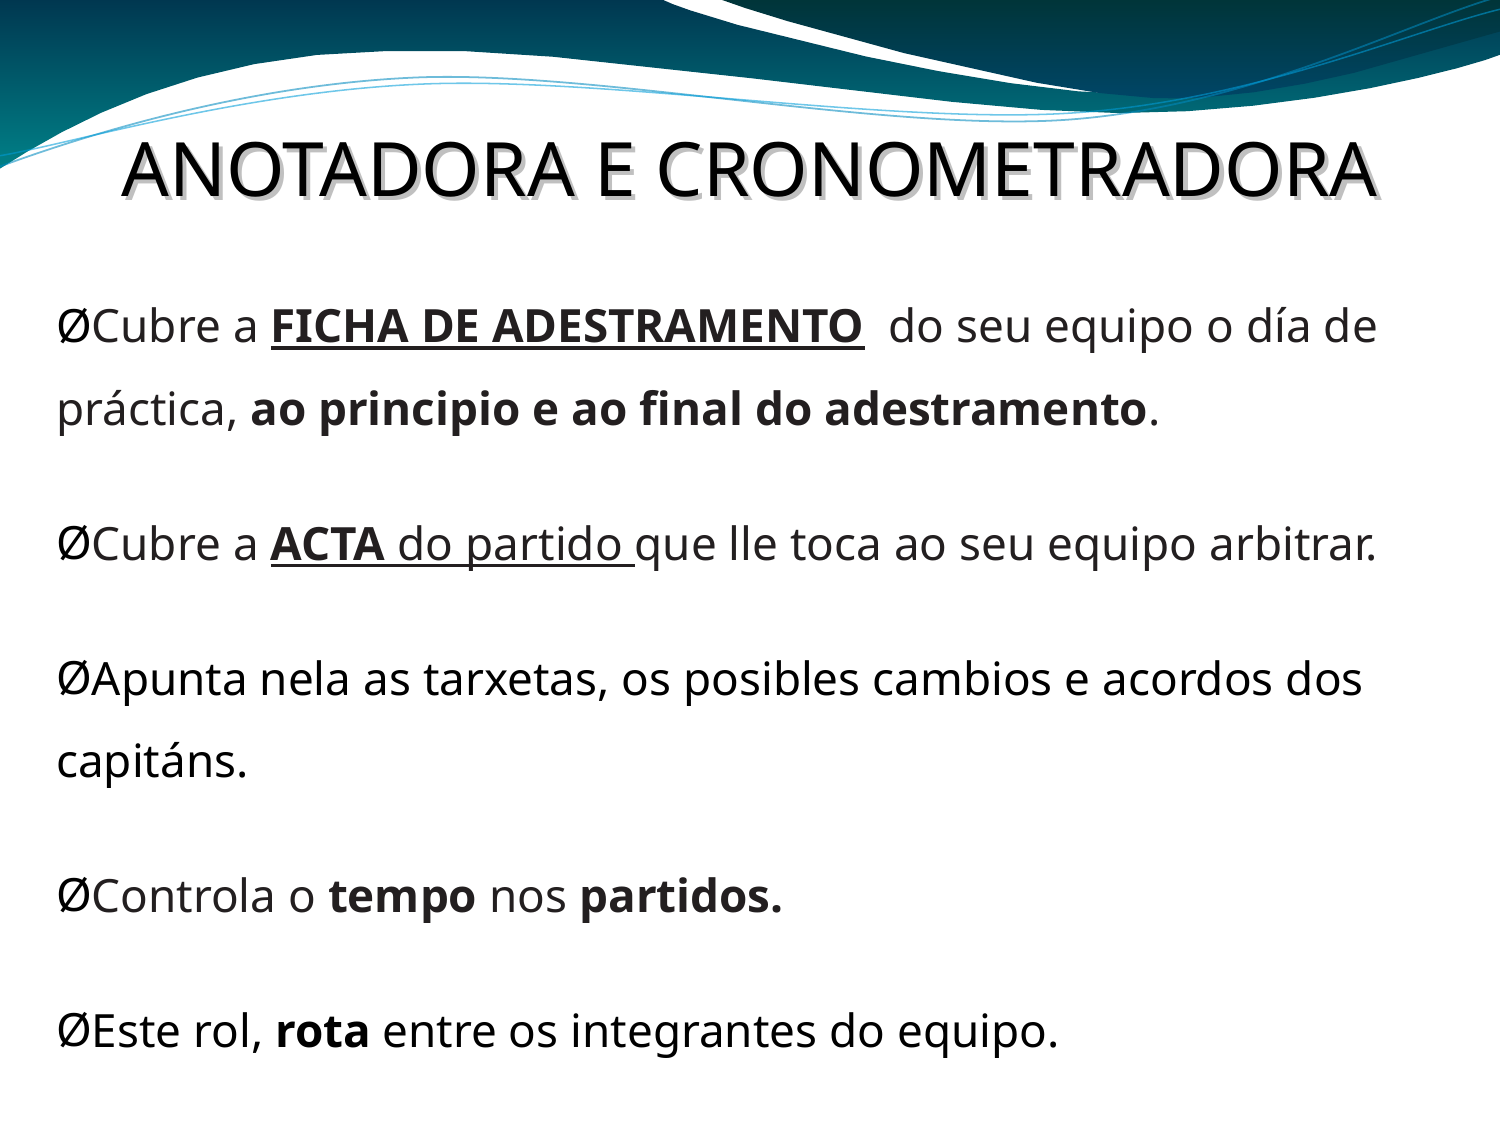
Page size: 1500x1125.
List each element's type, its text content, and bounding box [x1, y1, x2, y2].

text_box Cubre a FICHA DE ADESTRAMENTO do seu equipo o día de práctica, ao principio e ao final do adestramento. Cubre a ACTA do partido que lle toca ao seu equipo arbitrar. Apunta nela as tarxetas, os posibles cambios e acordos dos capitáns. Controla o tempo nos partidos. Este rol, rota entre os integrantes do equipo. [41, 262, 1459, 1101]
text_box ANOTADORA E CRONOMETRADORA [89, 114, 1412, 219]
